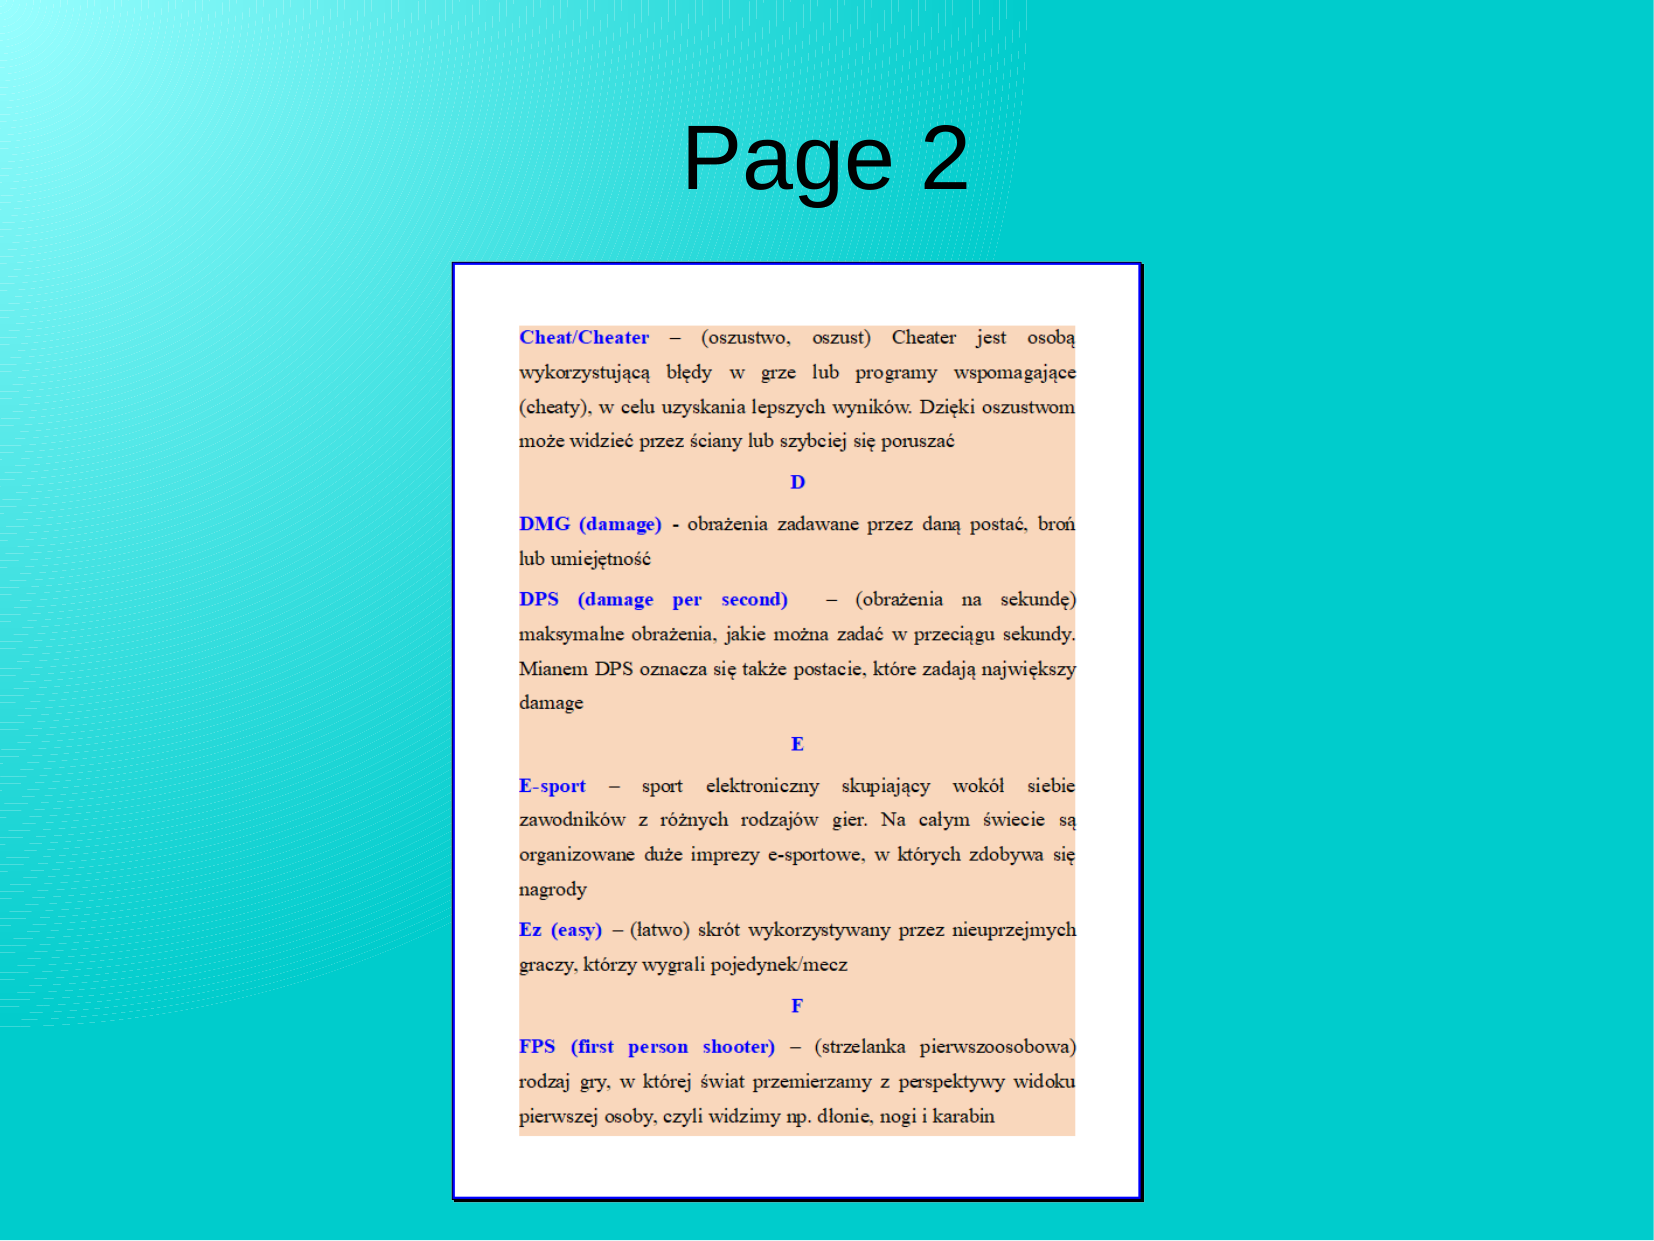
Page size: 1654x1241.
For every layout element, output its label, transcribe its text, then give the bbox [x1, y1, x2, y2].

picture [448, 256, 1205, 1217]
title Page 2 [82, 49, 1571, 257]
